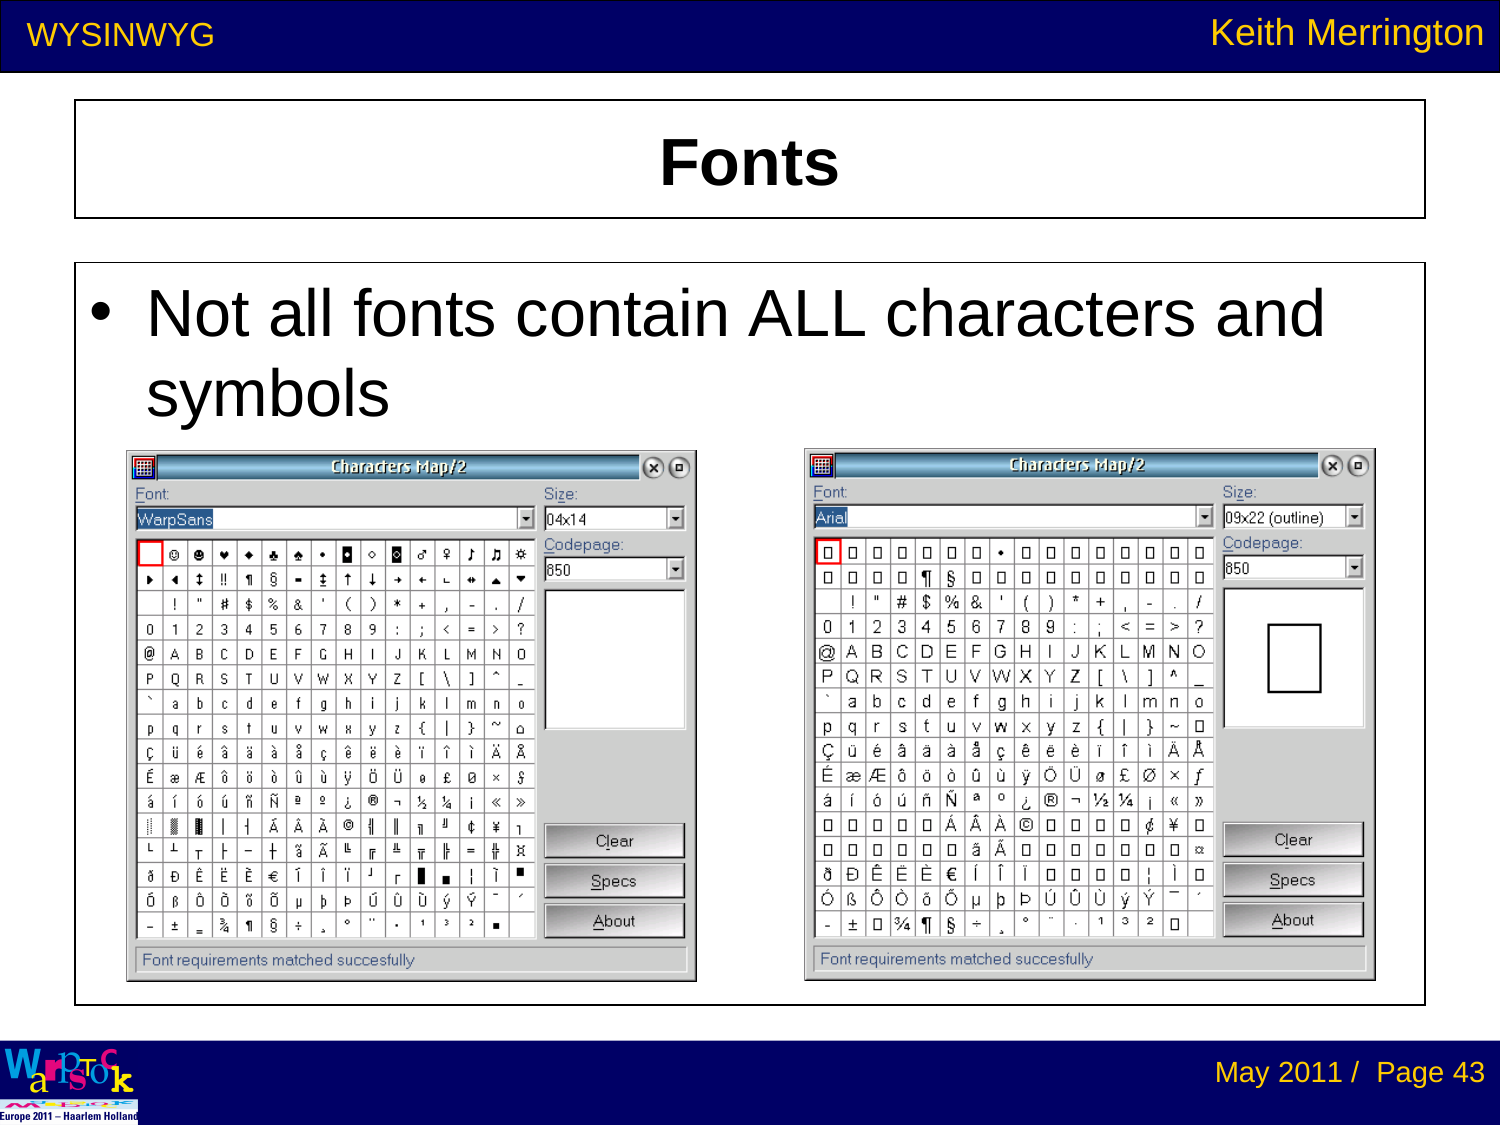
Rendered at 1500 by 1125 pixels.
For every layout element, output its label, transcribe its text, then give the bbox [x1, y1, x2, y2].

picture [126, 450, 697, 982]
title Fonts [75, 100, 1426, 219]
picture [804, 448, 1376, 981]
picture [0, 1042, 138, 1125]
list Not all fonts contain ALL characters and symbols [75, 262, 1426, 1006]
